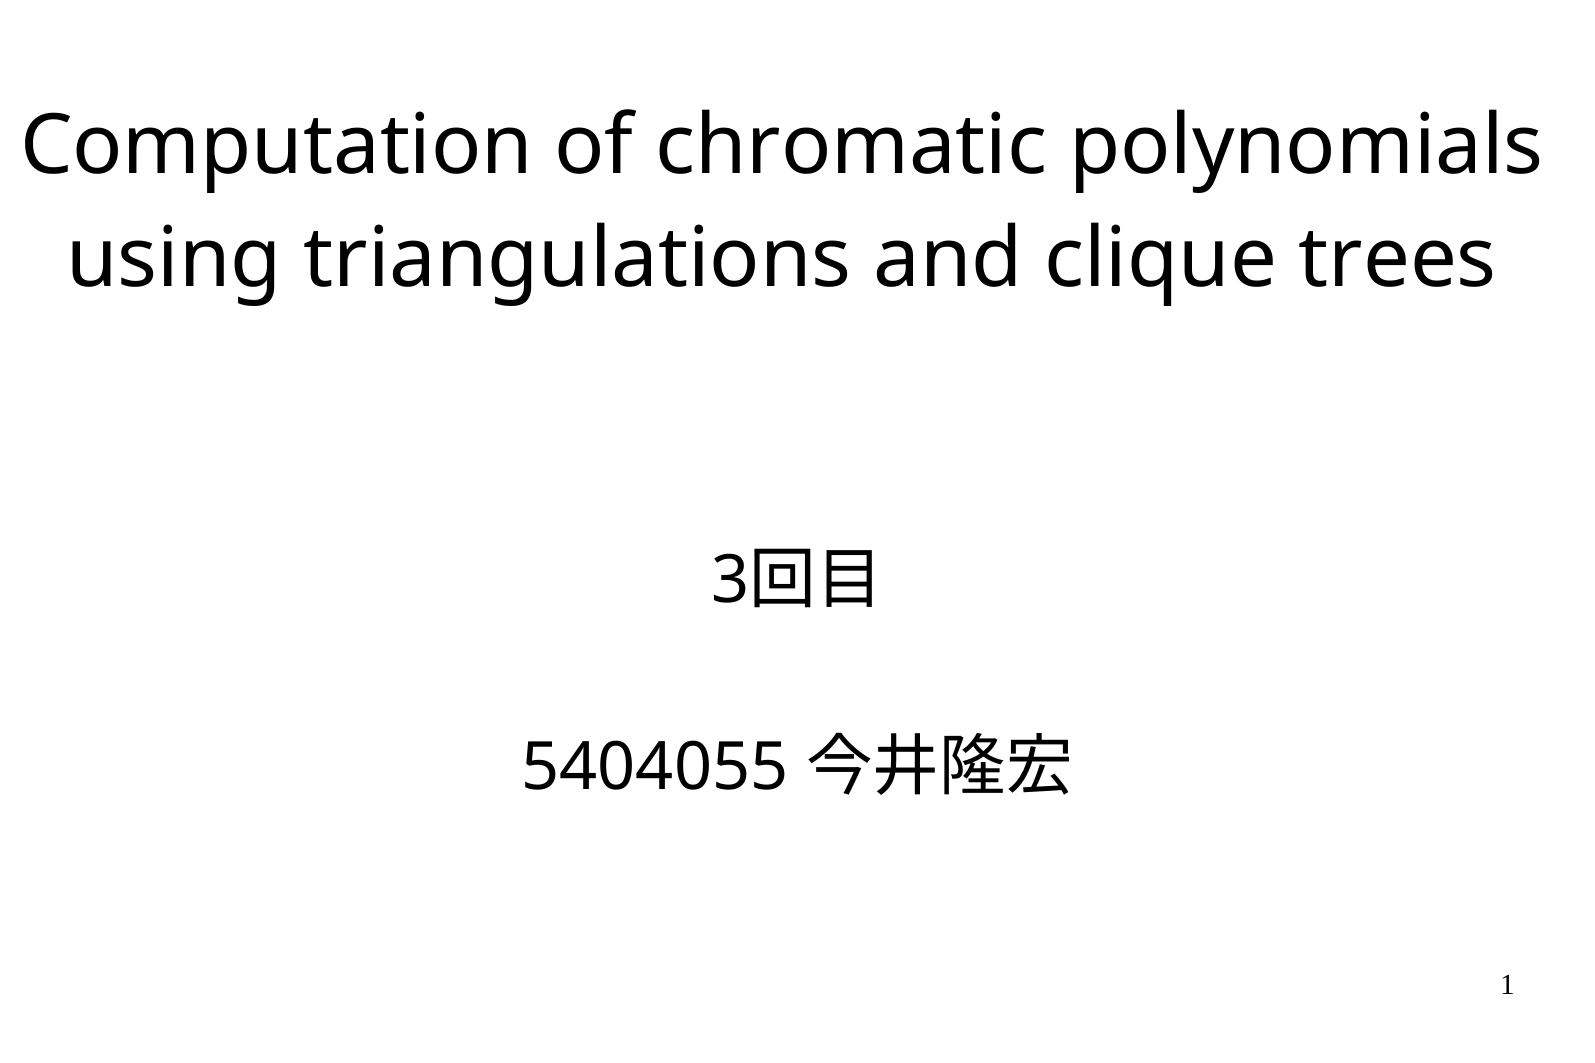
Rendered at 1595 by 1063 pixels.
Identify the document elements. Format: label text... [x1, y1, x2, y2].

text_box 3回目 5404055 今井隆宏 [79, 383, 1515, 951]
title Computation of chromatic polynomials using triangulations and clique trees [0, 100, 1565, 296]
